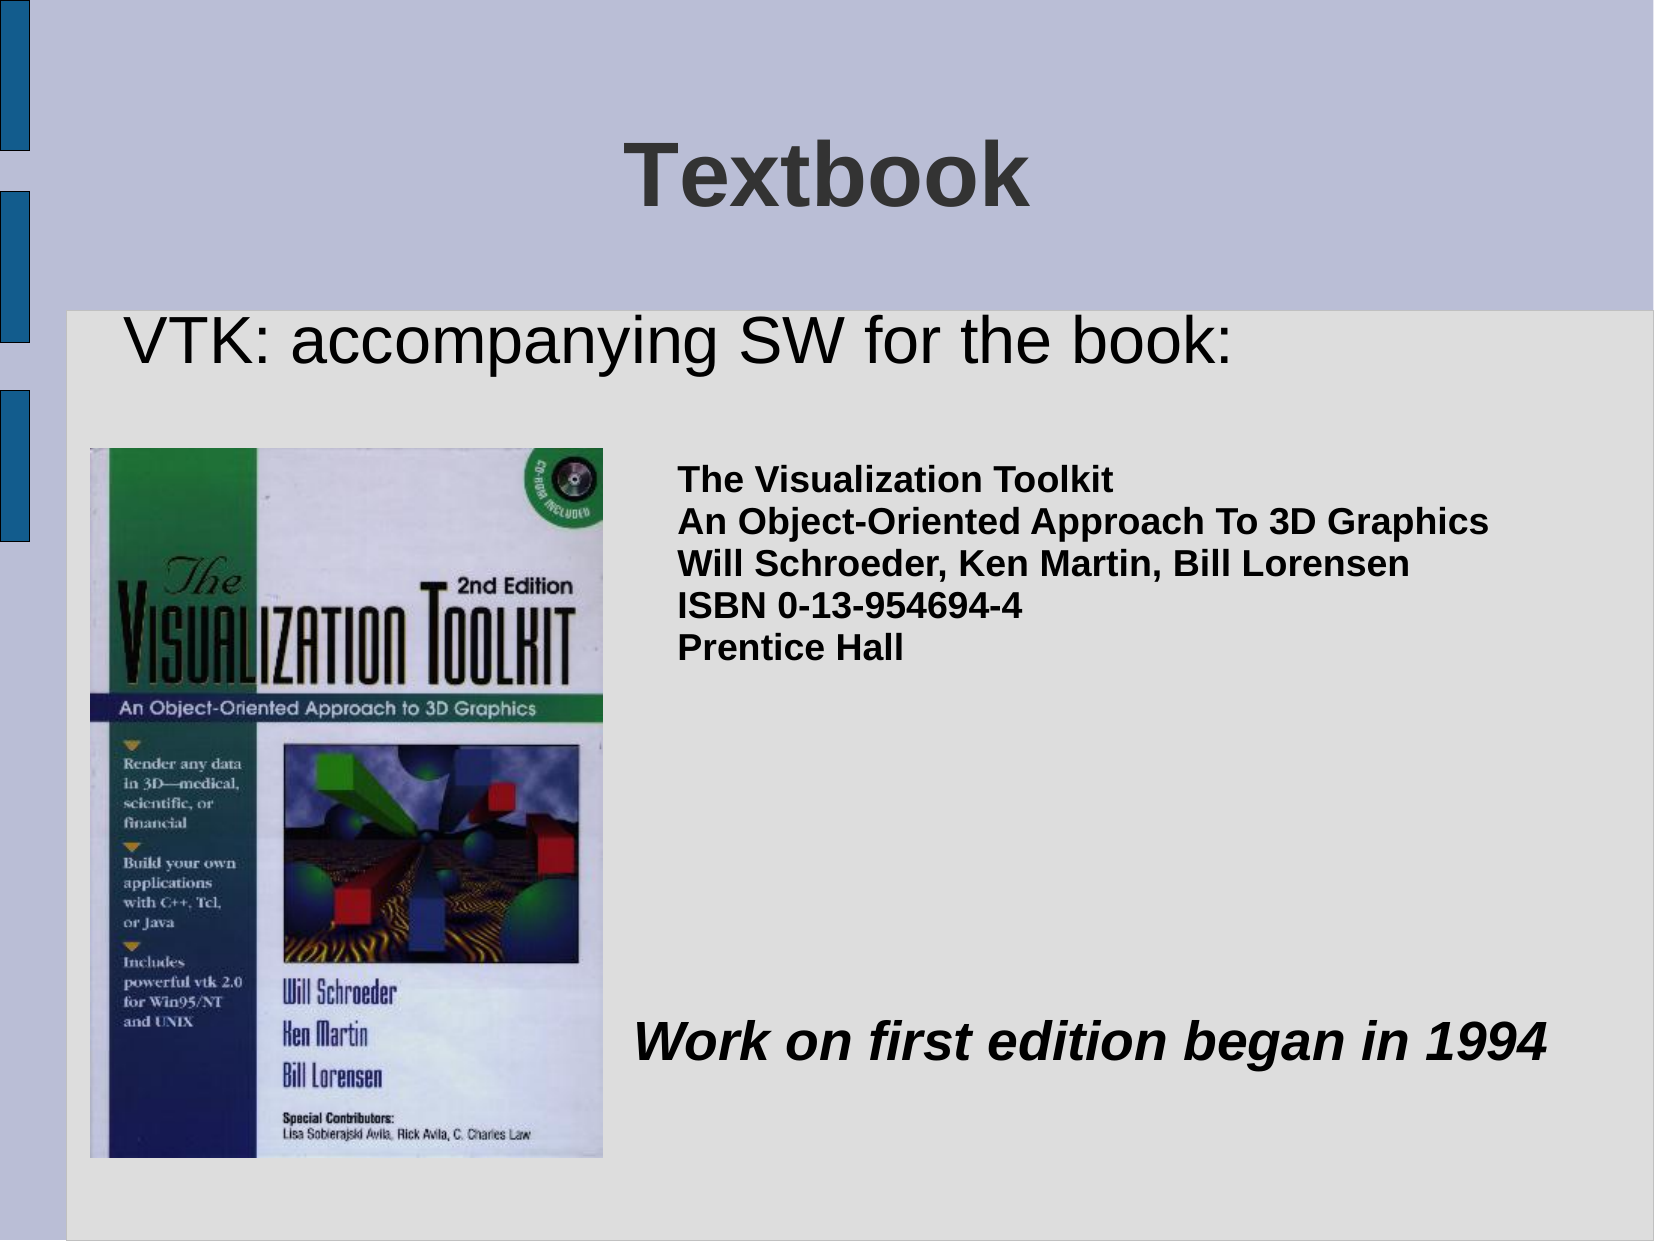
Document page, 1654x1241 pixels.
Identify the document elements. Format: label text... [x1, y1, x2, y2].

picture [90, 448, 605, 1160]
text_box The Visualization Toolkit An Object-Oriented Approach To 3D Graphics Will Schroeder, Ken Martin, Bill Lorensen ISBN 0-13-954694-4 Prentice Hall [662, 450, 1506, 676]
title Textbook [124, 82, 1530, 235]
list VTK: accompanying SW for the book: [124, 303, 1530, 378]
text_box Work on first edition began in 1994 [617, 1002, 1565, 1080]
